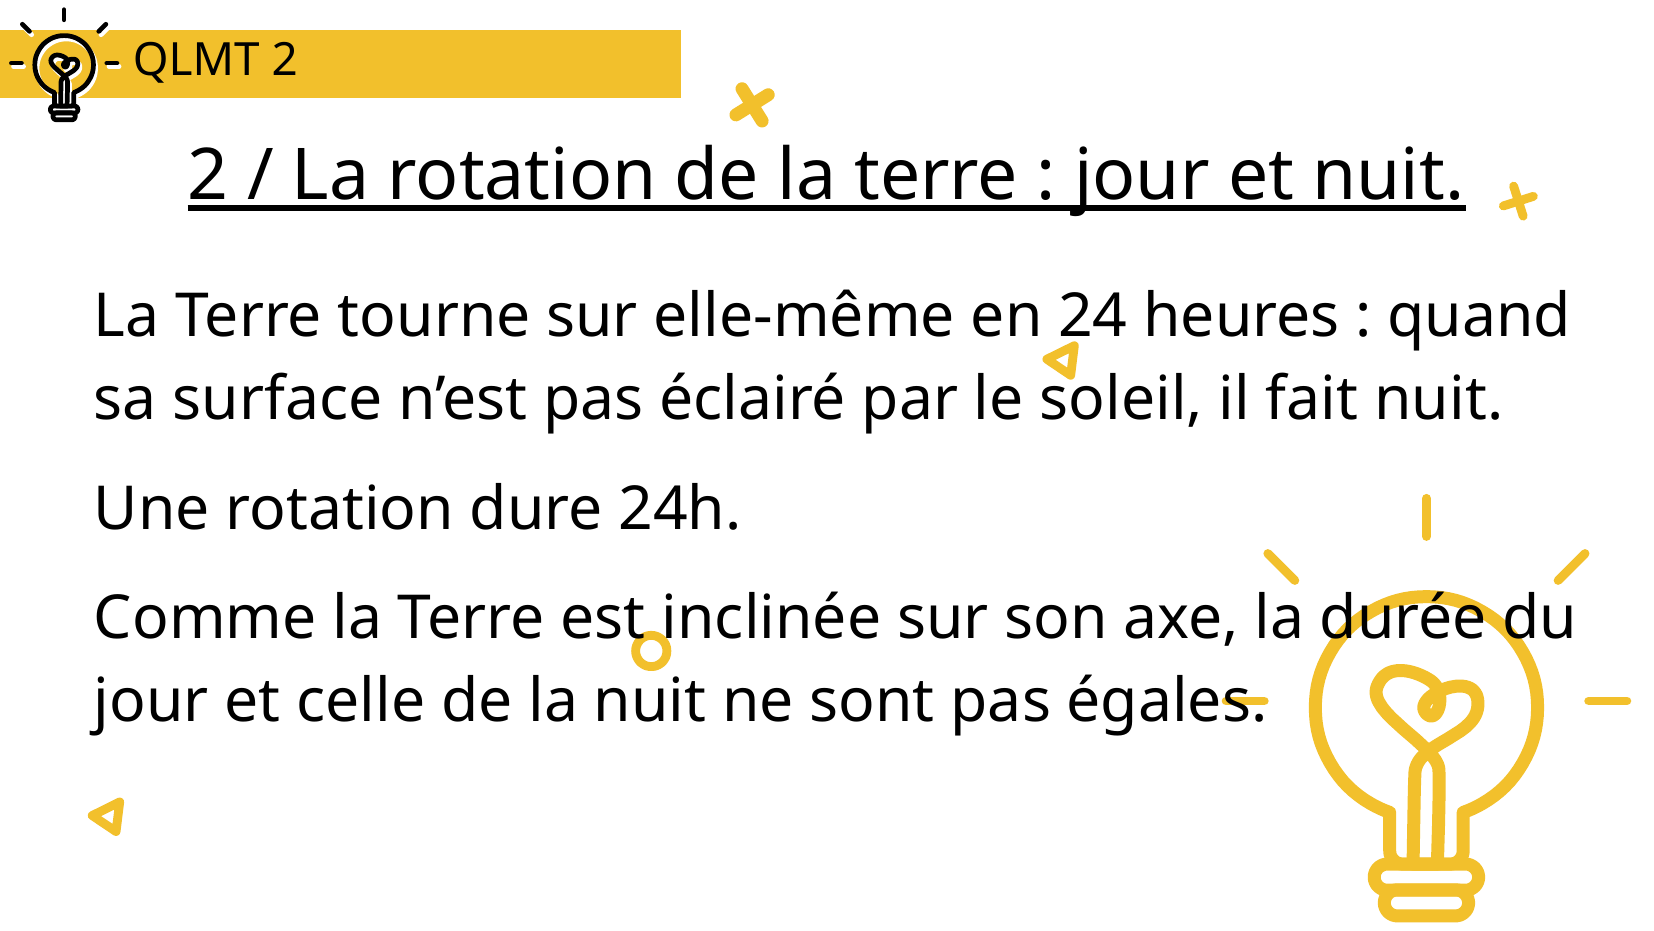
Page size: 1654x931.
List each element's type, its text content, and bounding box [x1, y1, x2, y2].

list La Terre tourne sur elle-même en 24 heures : quand sa surface n’est pas éclairé par le soleil, il fait nuit. Une rotation dure 24h. Comme la Terre est inclinée sur son axe, la durée du jour et celle de la nuit ne sont pas égales. [29, 271, 1625, 857]
title 2 / La rotation de la terre : jour et nuit. [82, 94, 1571, 250]
subtitle QLMT 2 [132, 17, 677, 97]
